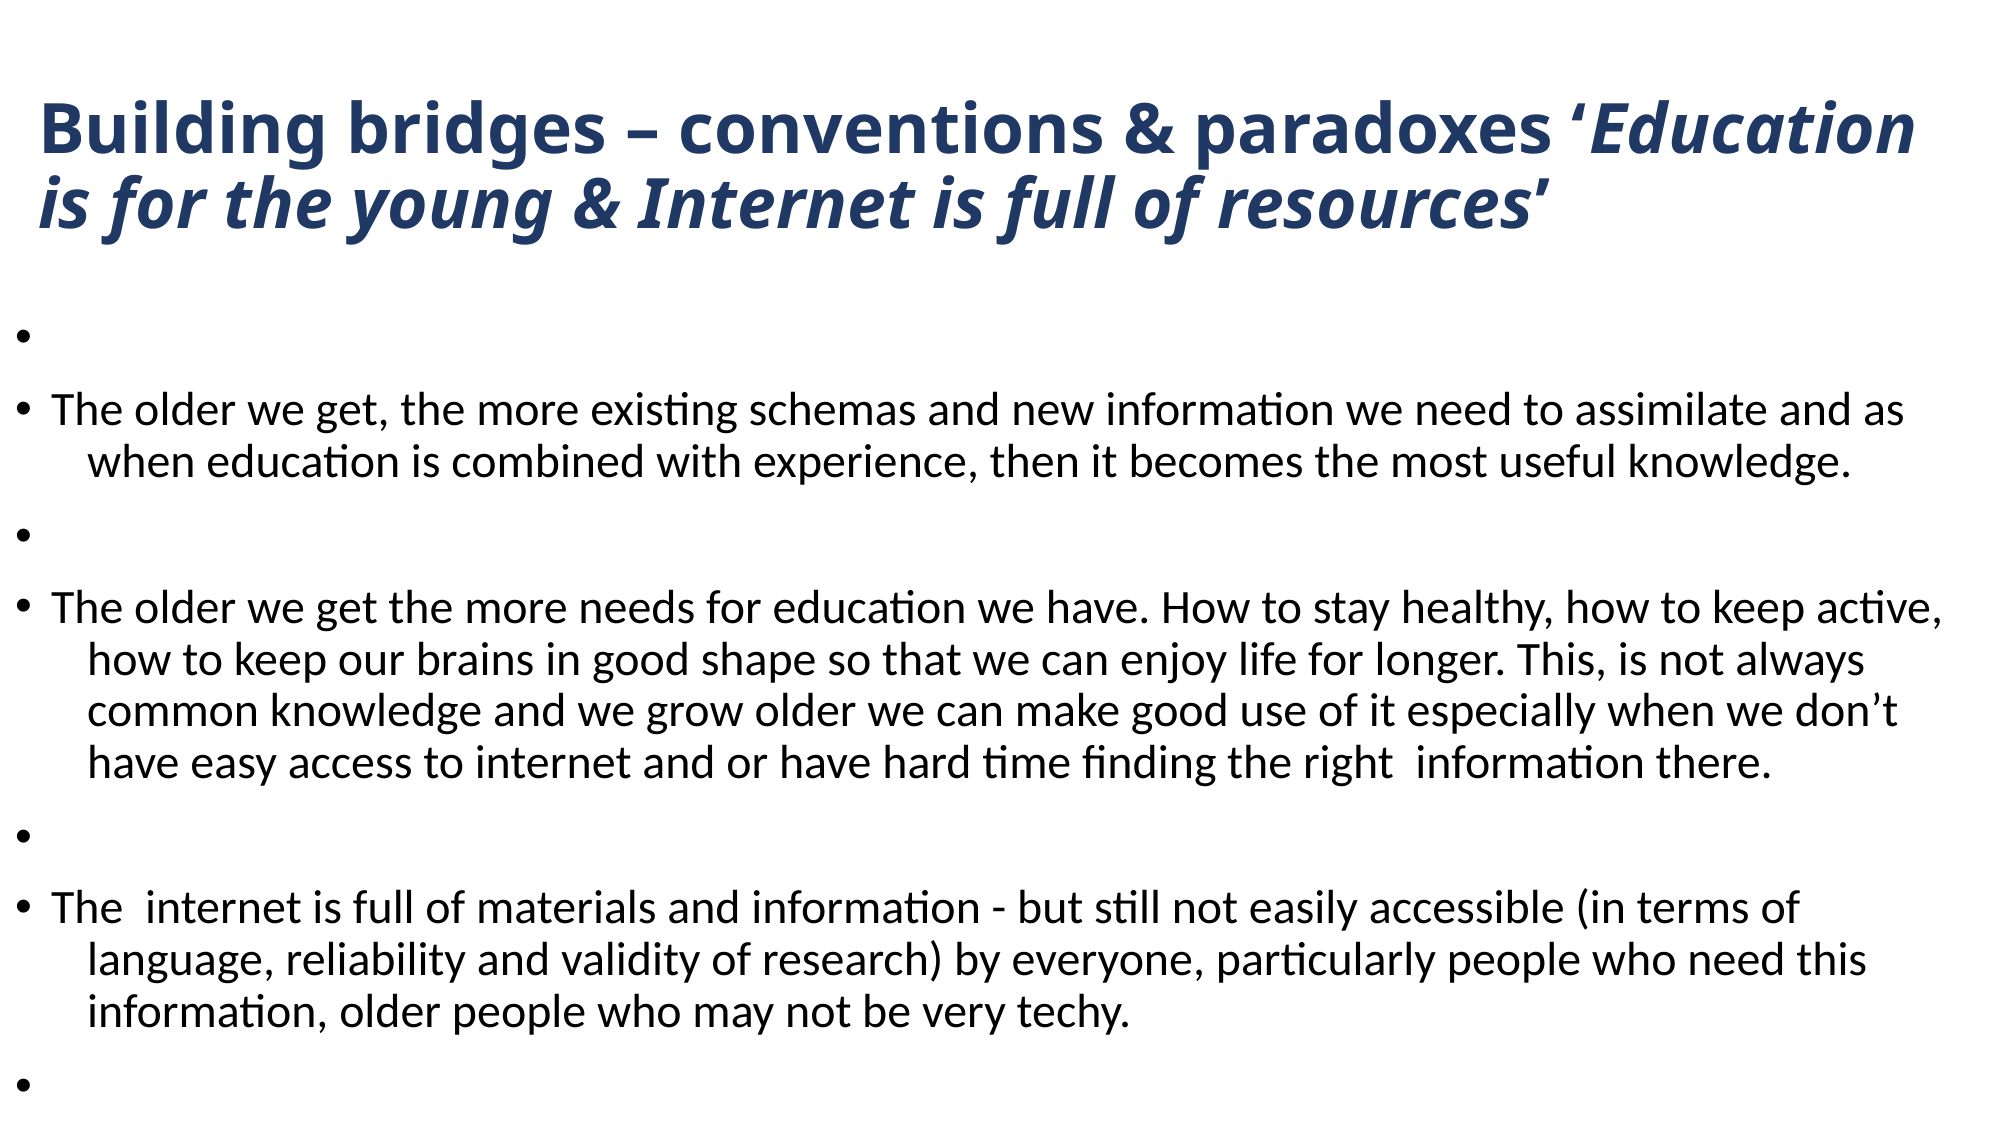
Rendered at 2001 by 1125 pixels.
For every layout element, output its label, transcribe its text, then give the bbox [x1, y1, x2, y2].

list The older we get, the more existing schemas and new information we need to assimilate and as when education is combined with experience, then it becomes the most useful knowledge. The older we get the more needs for education we have. How to stay healthy, how to keep active, how to keep our brains in good shape so that we can enjoy life for longer. This, is not always common knowledge and we grow older we can make good use of it especially when we don’t have easy access to internet and or have hard time finding the right information there. The internet is full of materials and information - but still not easily accessible (in terms of language, reliability and validity of research) by everyone, particularly people who need this information, older people who may not be very techy. [0, 299, 1969, 1125]
title Building bridges – conventions & paradoxes ‘Education is for the young & Internet is full of resources’ [23, 59, 1969, 278]
